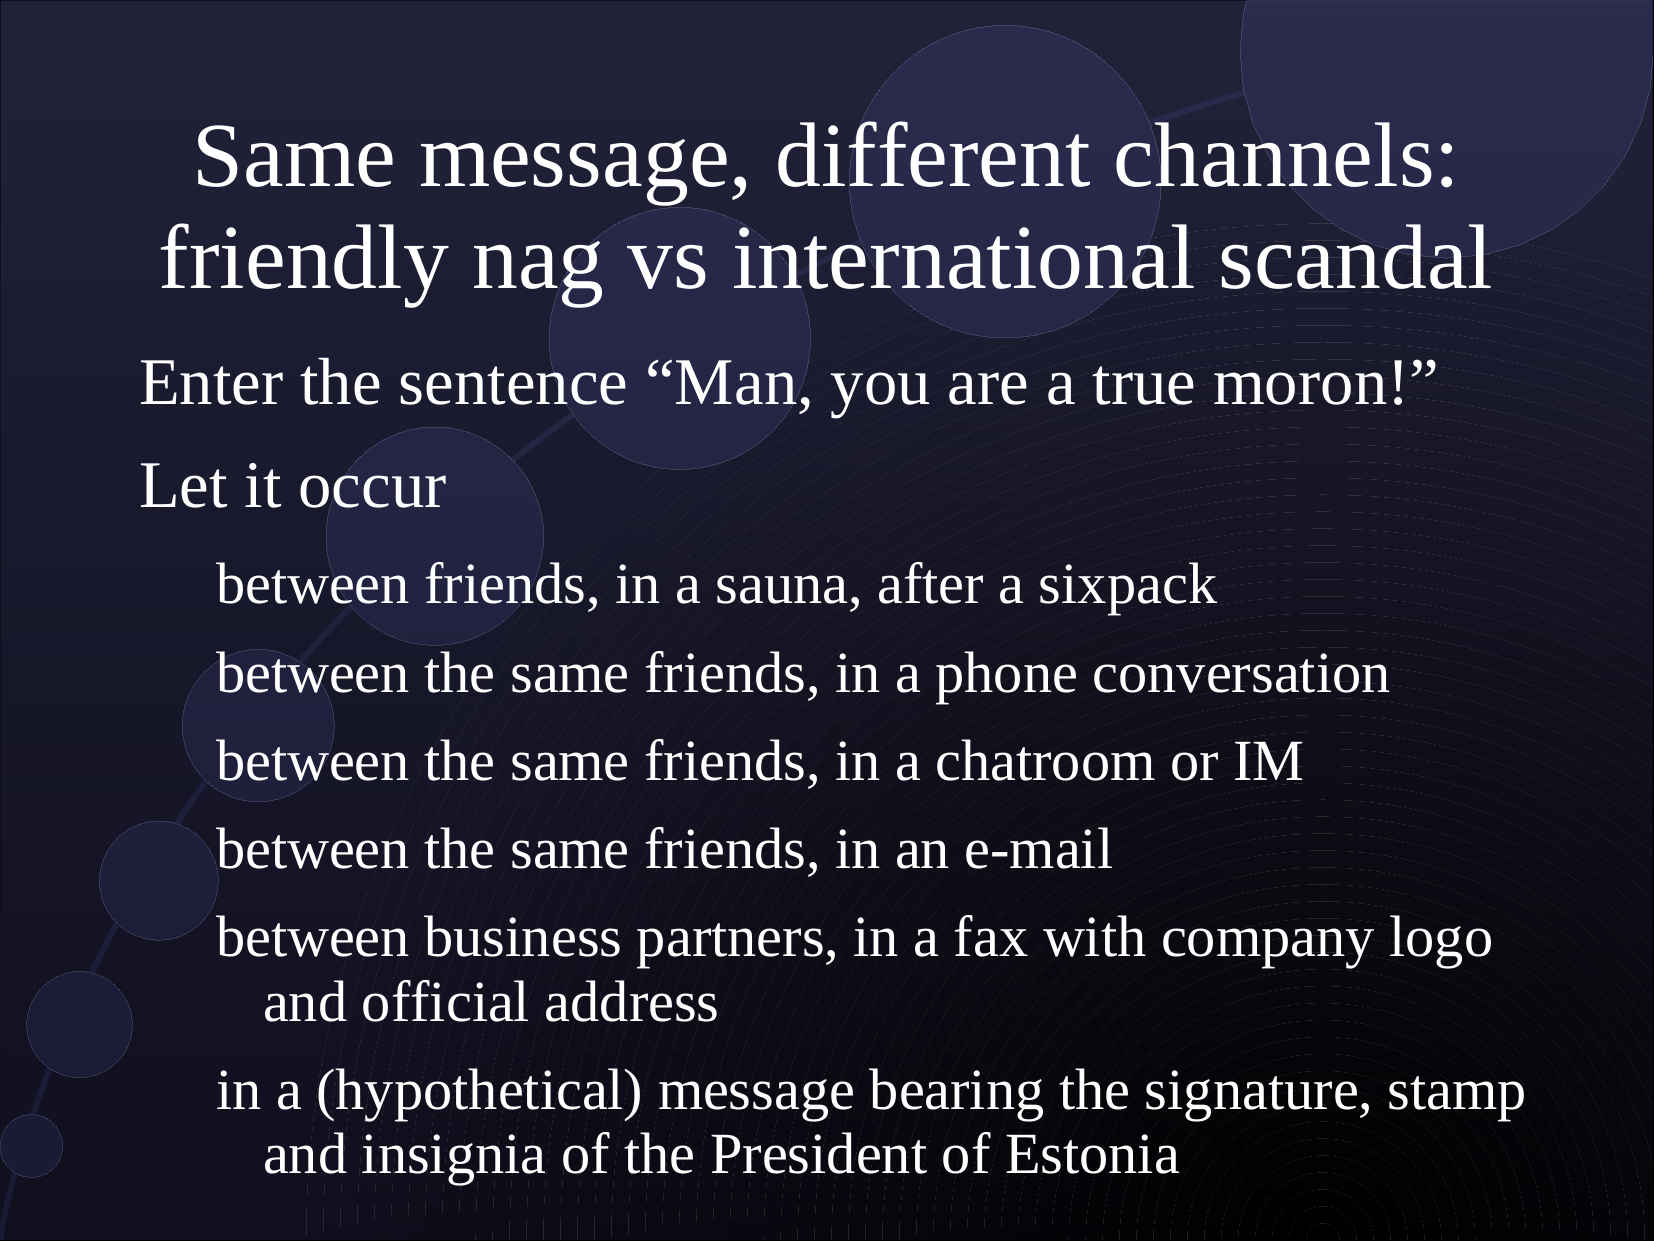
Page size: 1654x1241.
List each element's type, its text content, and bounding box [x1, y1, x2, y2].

list Enter the sentence “Man, you are a true moron!” Let it occur between friends, in a sauna, after a sixpack between the same friends, in a phone conversation between the same friends, in a chatroom or IM between the same friends, in an e-mail between business partners, in a fax with company logo and official address in a (hypothetical) message bearing the signature, stamp and insignia of the President of Estonia [121, 344, 1534, 1187]
title Same message, different channels: friendly nag vs international scandal [121, 104, 1534, 309]
